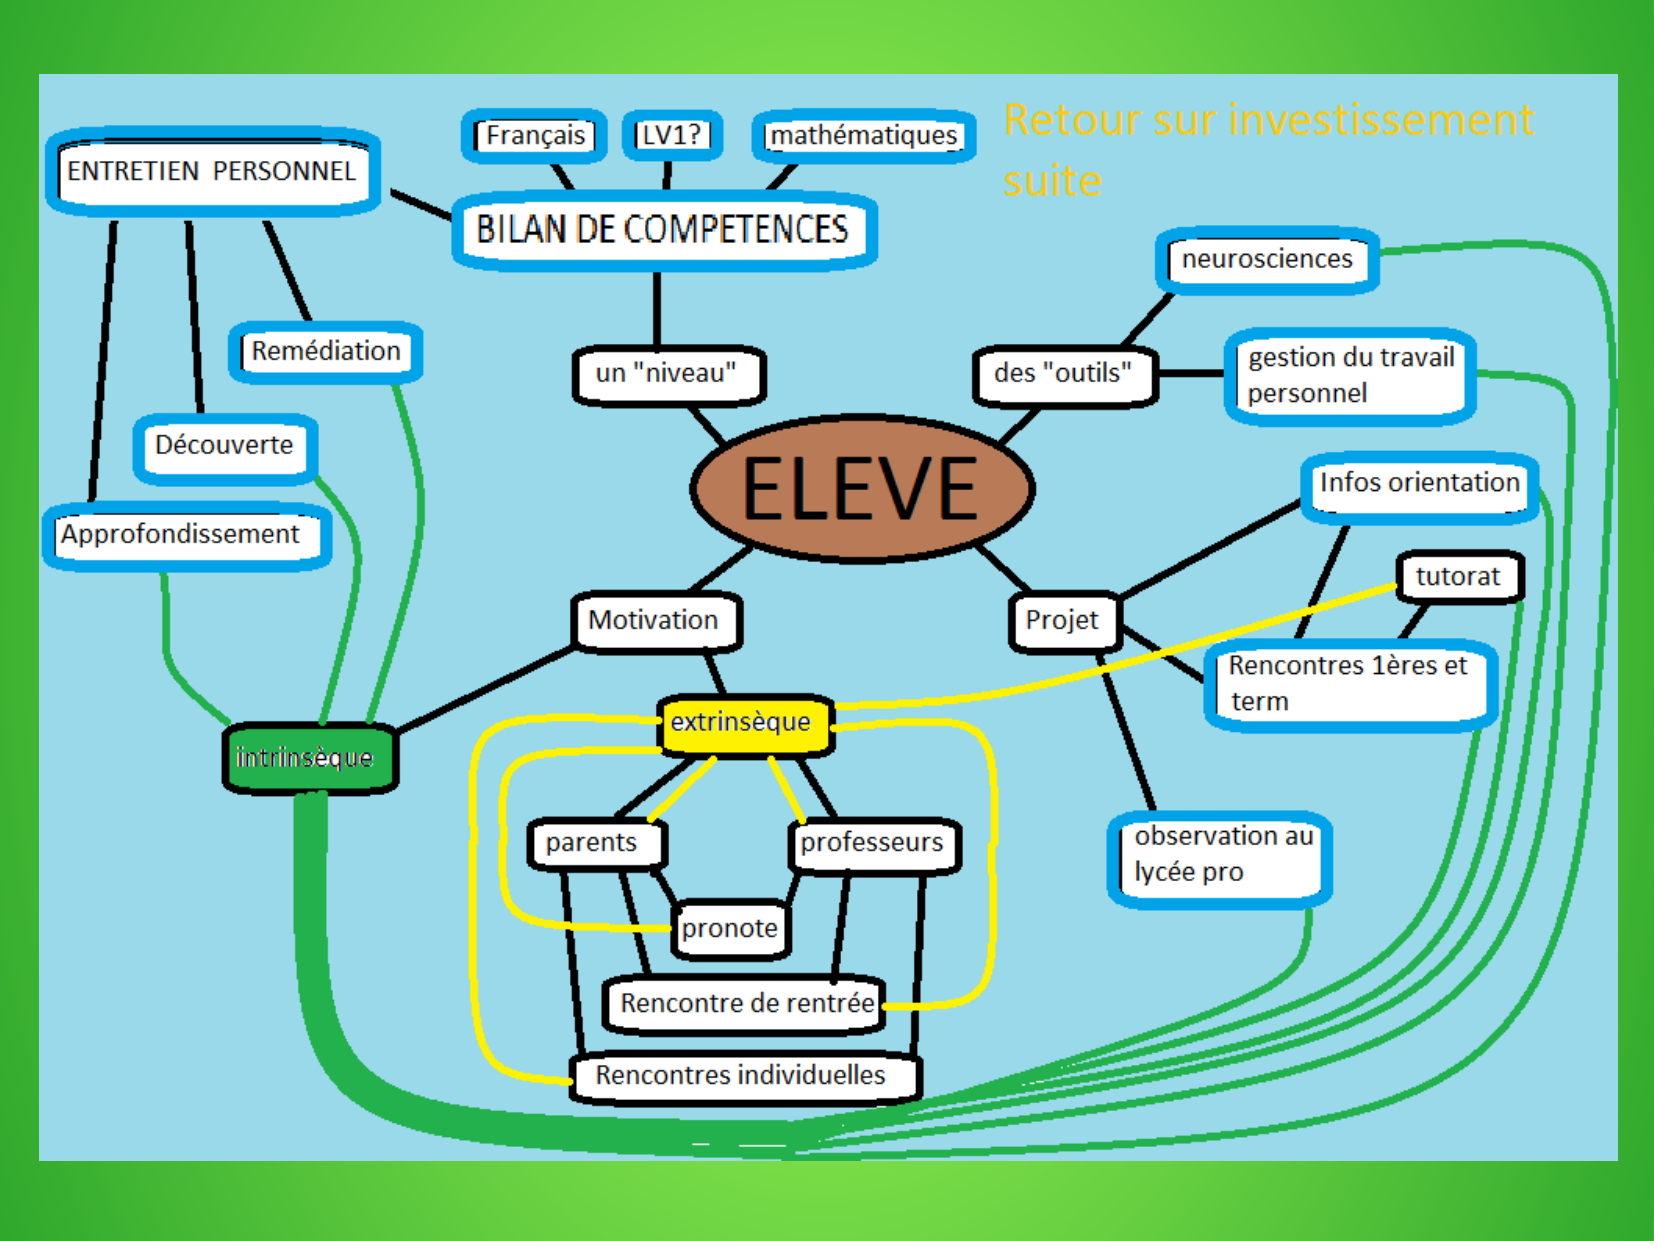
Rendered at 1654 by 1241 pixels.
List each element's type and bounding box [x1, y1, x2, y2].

picture [39, 74, 1618, 1161]
